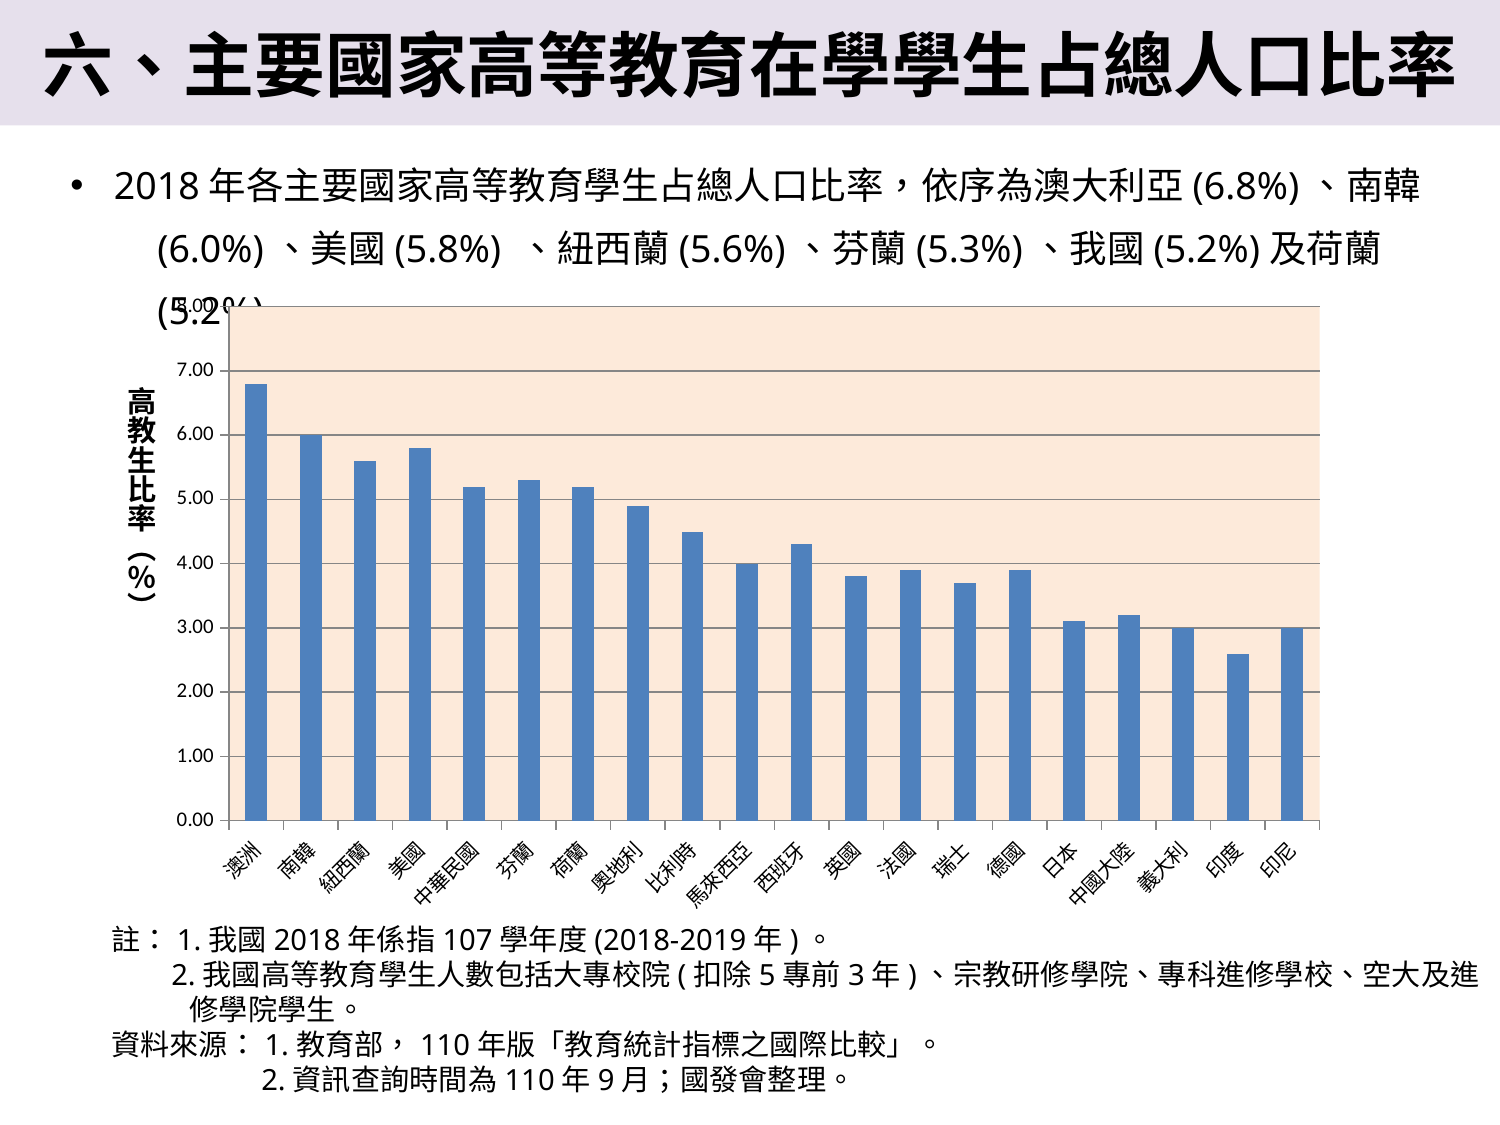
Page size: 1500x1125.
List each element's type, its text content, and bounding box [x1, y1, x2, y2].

chart [166, 184, 1371, 978]
text_box 2018年各主要國家高等教育學生占總人口比率，依序為澳大利亞(6.8%)、南韓(6.0%)、美國(5.8%) 、紐西蘭(5.6%)、芬蘭(5.3%)、我國(5.2%)及荷蘭(5.2%) [55, 137, 1453, 374]
text_box 高教生比率（％） [100, 371, 166, 664]
text_box 六、主要國家高等教育在學學生占總人口比率 [0, 0, 1500, 126]
text_box 註：1.我國2018年係指107學年度(2018-2019年)。 2.我國高等教育學生人數包括大專校院(扣除5專前3年)、宗教研修學院、專科進修學校、空大及進 修學院學生。 資料來源：1.教育部，110年版「教育統計指標之國際比較」。 2.資訊查詢時間為110年9月；國發會整理。 [96, 914, 1500, 1125]
